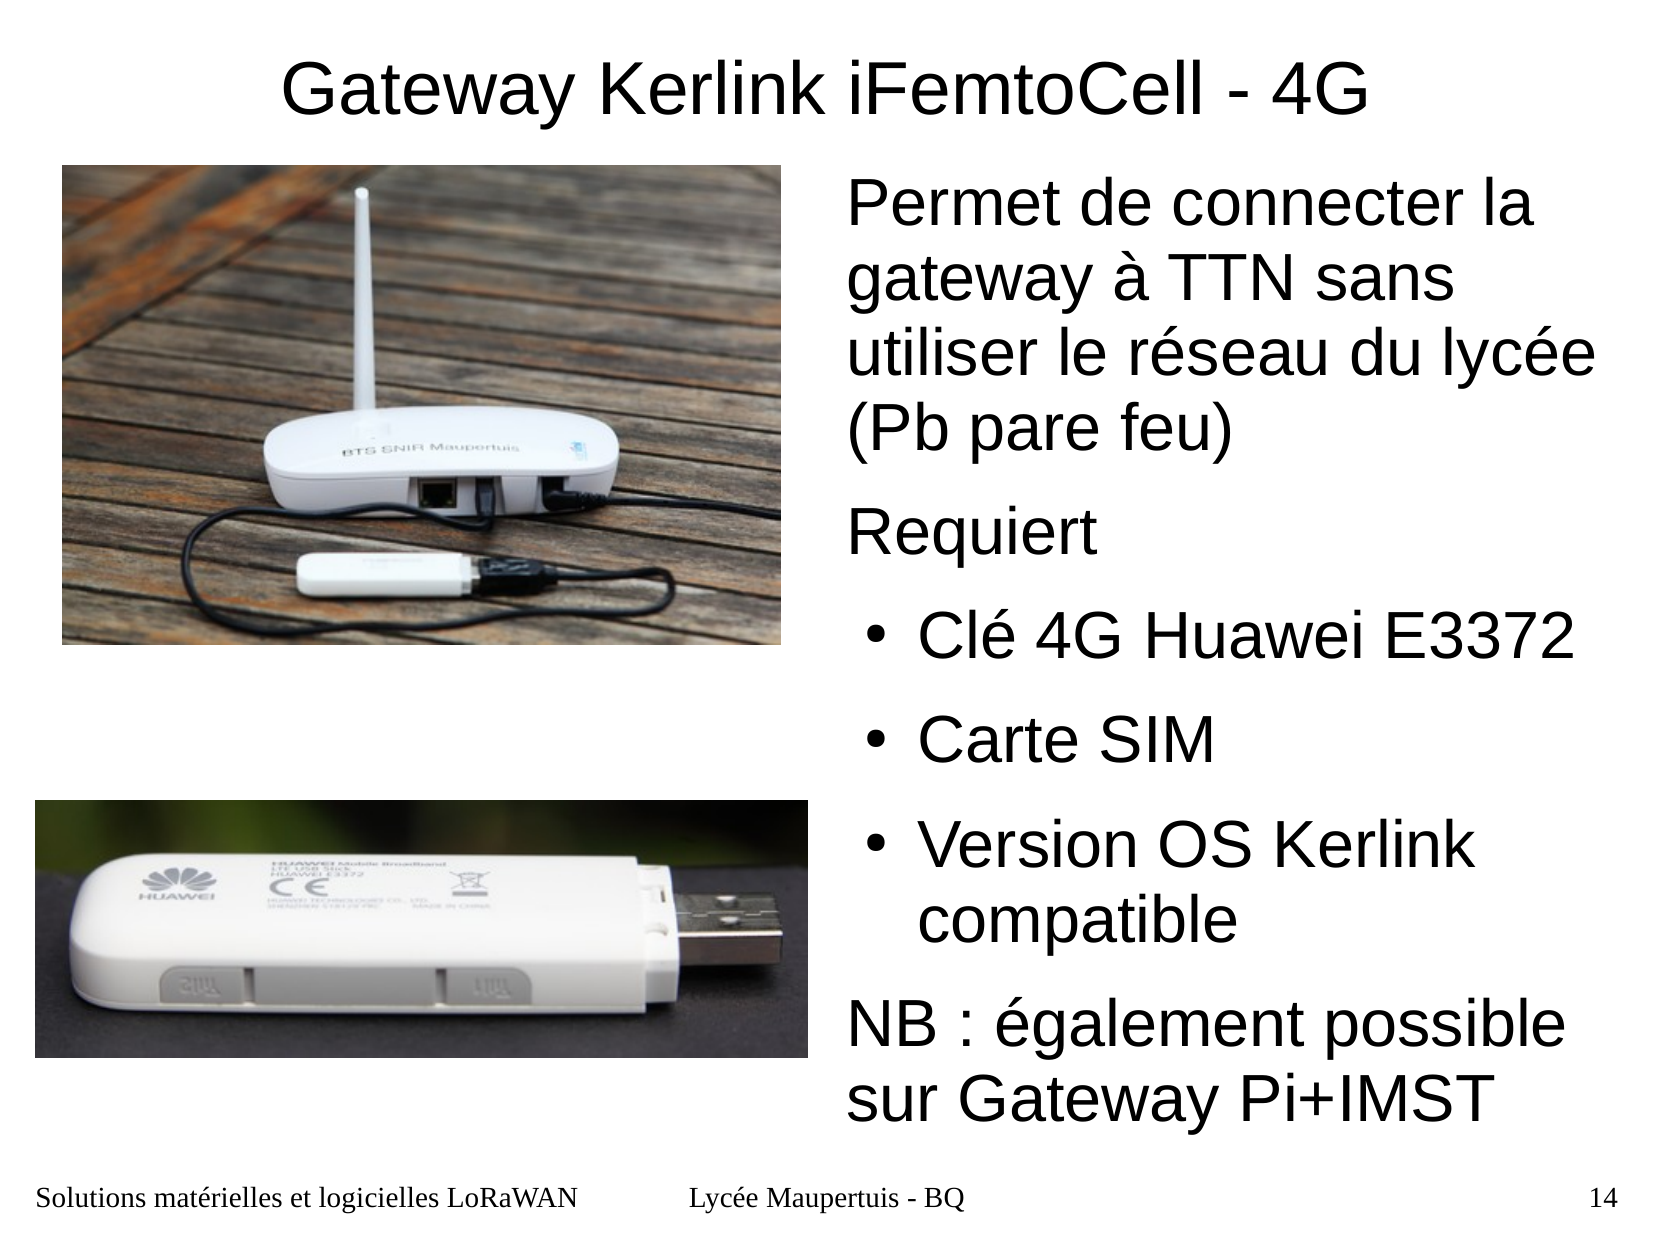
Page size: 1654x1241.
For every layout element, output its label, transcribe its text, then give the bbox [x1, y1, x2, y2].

title Gateway Kerlink iFemtoCell - 4G [35, 35, 1619, 142]
picture [35, 800, 808, 1058]
picture [62, 165, 781, 645]
list Permet de connecter la gateway à TTN sans utiliser le réseau du lycée (Pb pare feu) Requiert Clé 4G Huawei E3372 Carte SIM Version OS Kerlink compatible NB : également possible sur Gateway Pi+IMST [846, 165, 1619, 1170]
